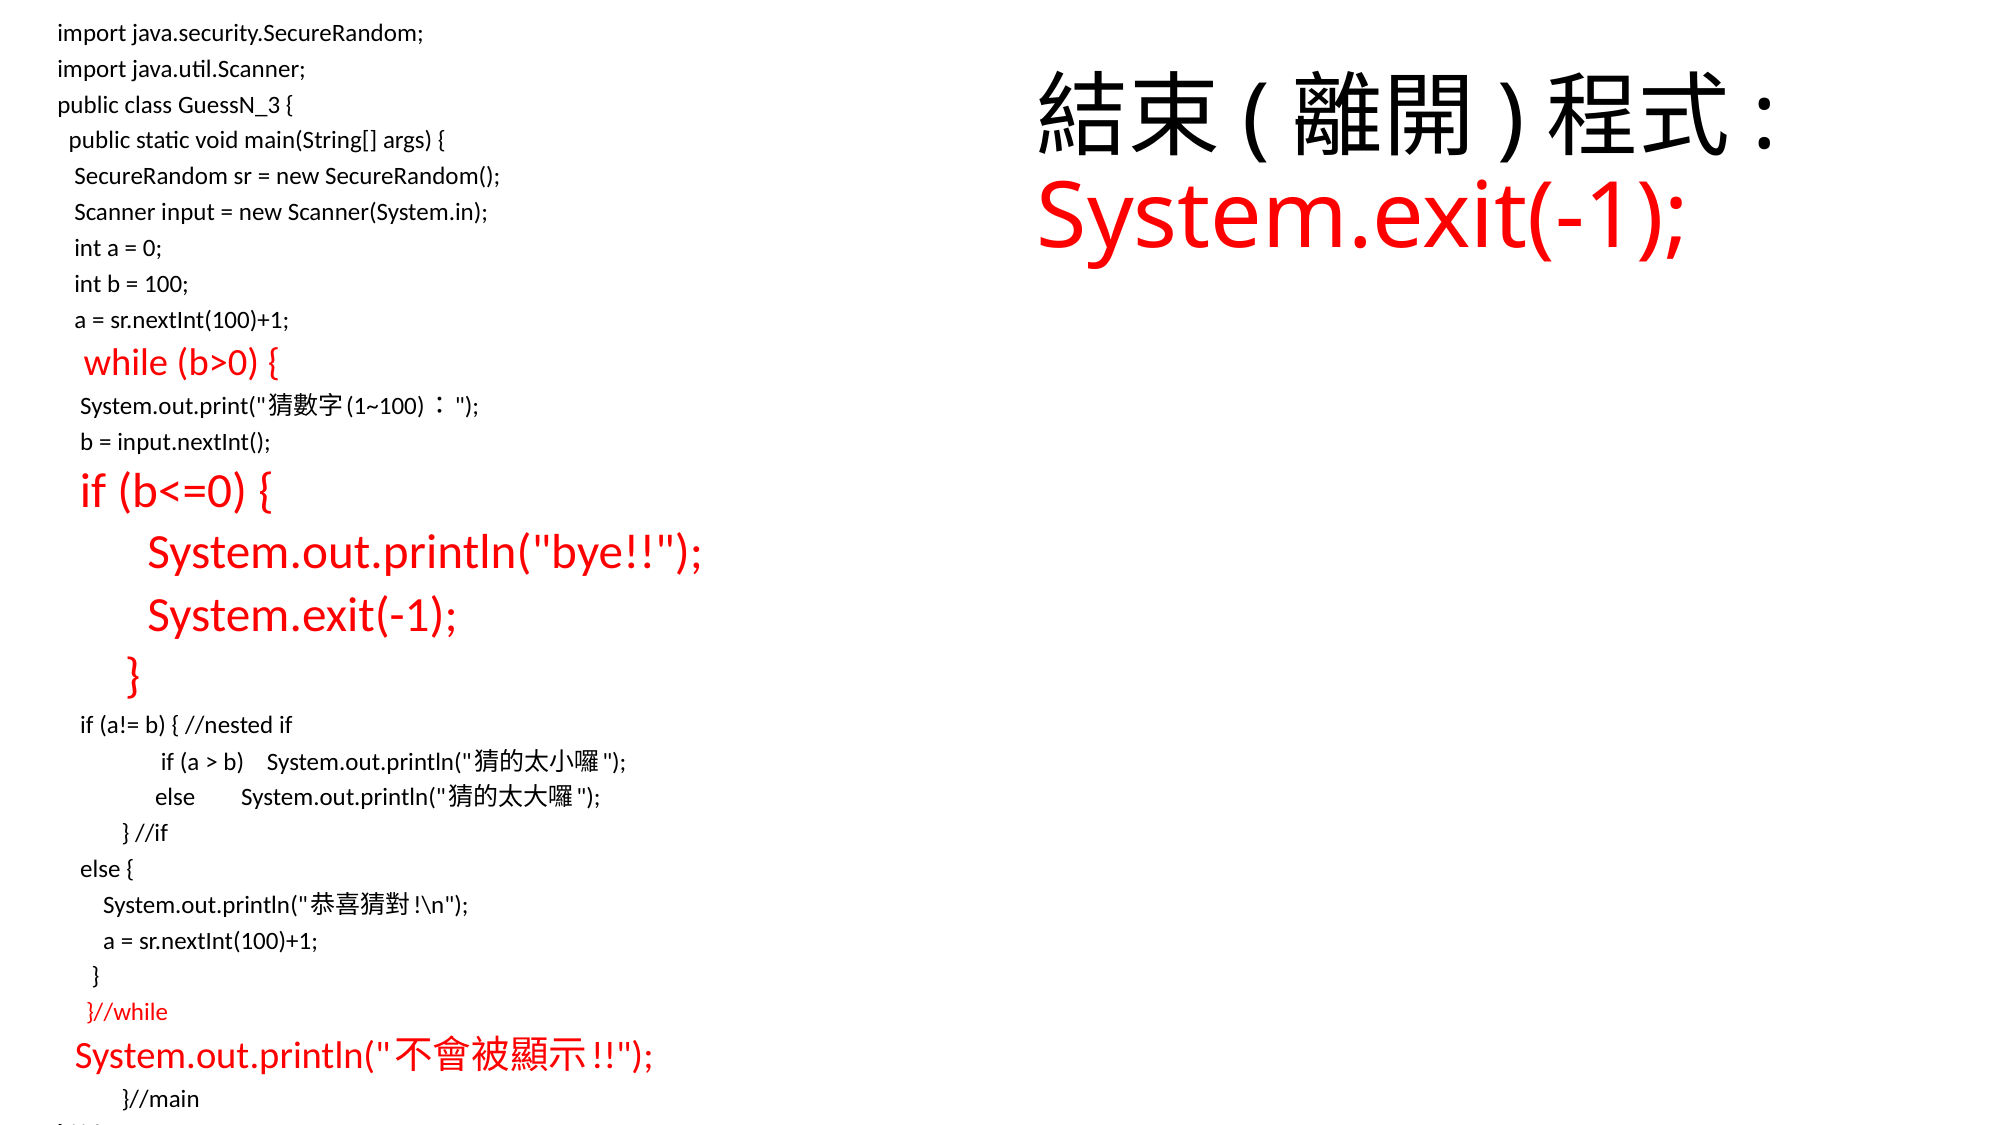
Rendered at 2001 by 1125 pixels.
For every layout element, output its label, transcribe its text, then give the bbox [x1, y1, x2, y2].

title 結束(離開)程式: System.exit(-1); [1100, 59, 1863, 278]
list import java.security.SecureRandom; import java.util.Scanner; public class GuessN_3 { public static void main(String[] args) { SecureRandom sr = new SecureRandom(); Scanner input = new Scanner(System.in); int a = 0; int b = 100; a = sr.nextInt(100)+1; while (b>0) { System.out.print("猜數字(1~100)："); b = input.nextInt(); if (b<=0) { System.out.println("bye!!"); System.exit(-1); } if (a!= b) { //nested if if (a > b) System.out.println("猜的太小囉"); else System.out.println("猜的太大囉"); } //if else { System.out.println("恭喜猜對!\n"); a = sr.nextInt(100)+1; } }//while System.out.println("不會被顯示!!"); }//main }//class [42, 12, 1100, 1125]
